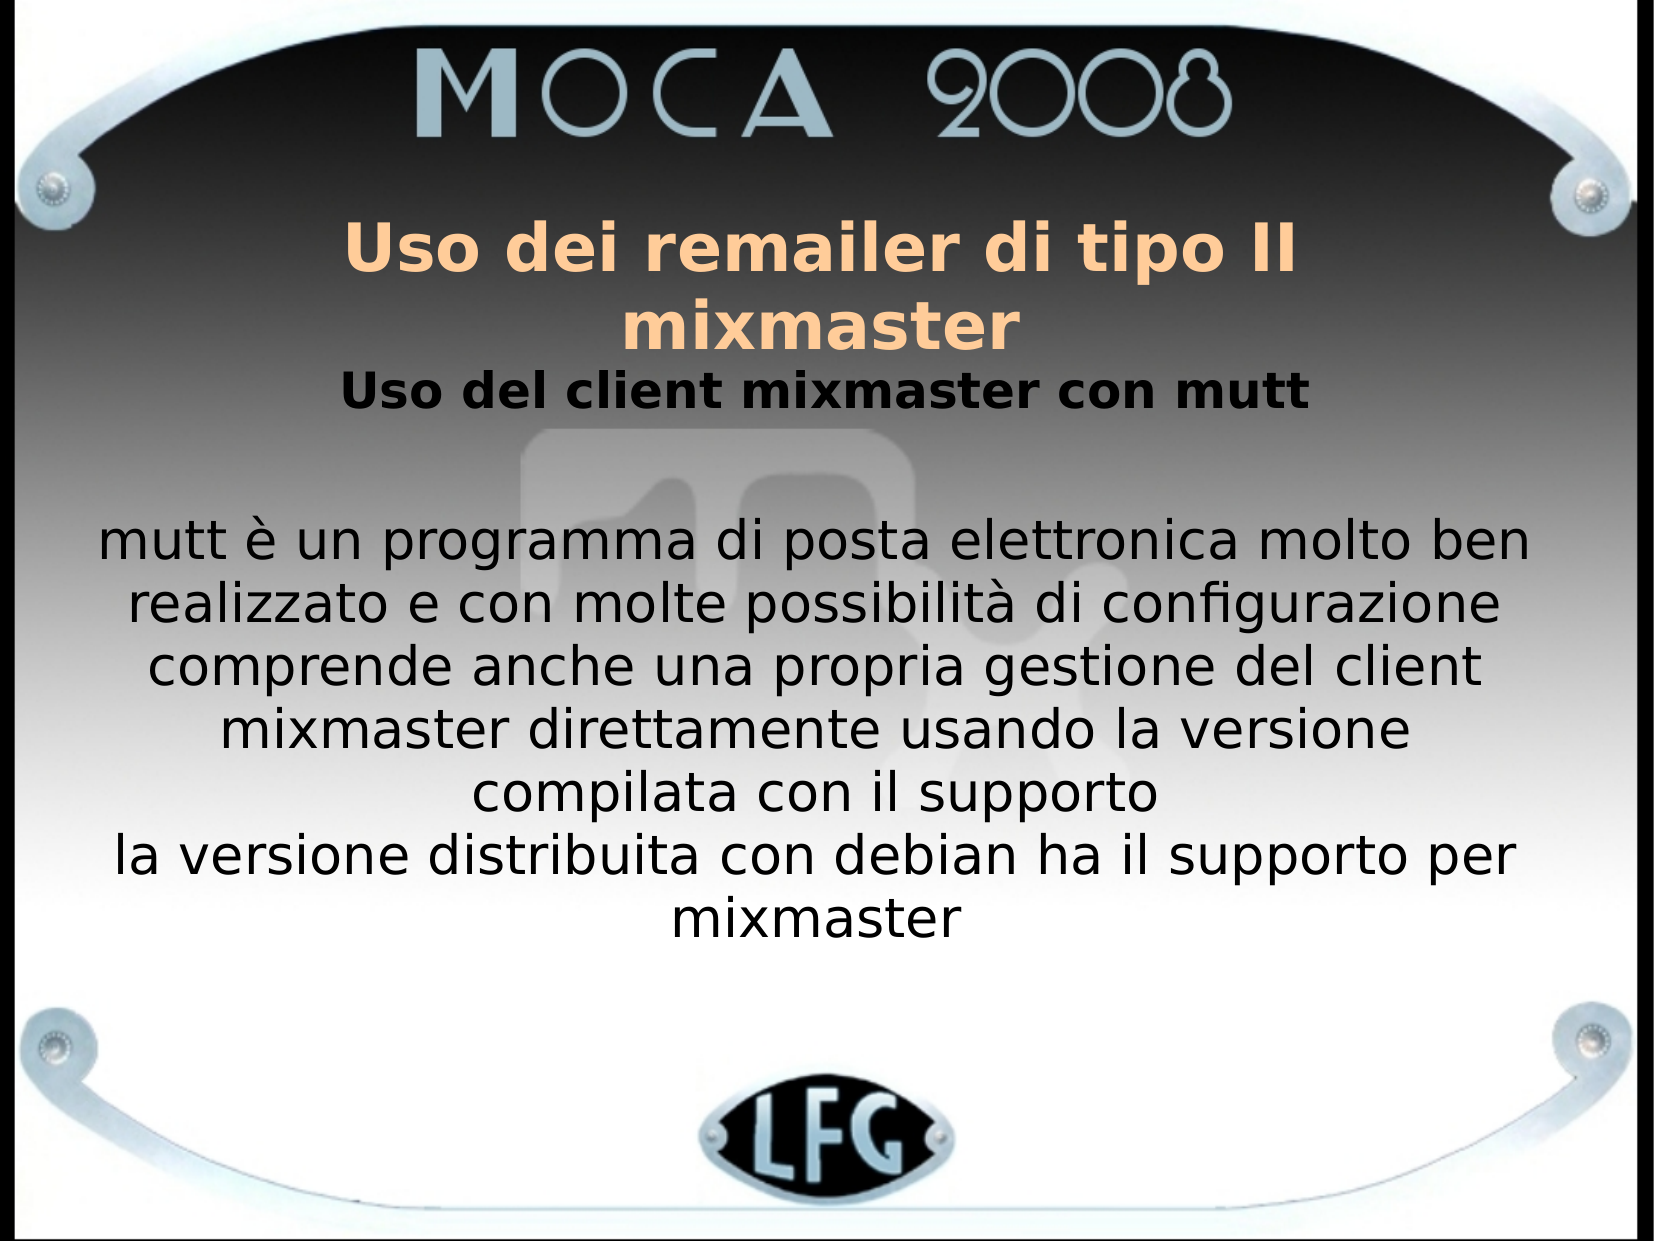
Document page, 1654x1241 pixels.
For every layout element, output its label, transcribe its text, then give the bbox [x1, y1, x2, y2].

title Uso dei remailer di tipo II mixmaster [76, 191, 1565, 384]
picture [0, 0, 1654, 1241]
text_box mutt è un programma di posta elettronica molto ben realizzato e con molte possibilità di configurazione comprende anche una propria gestione del client mixmaster direttamente usando la versione compilata con il supporto la versione distribuita con debian ha il supporto per mixmaster [82, 501, 1565, 975]
text_box Uso del client mixmaster con mutt [324, 354, 1326, 428]
